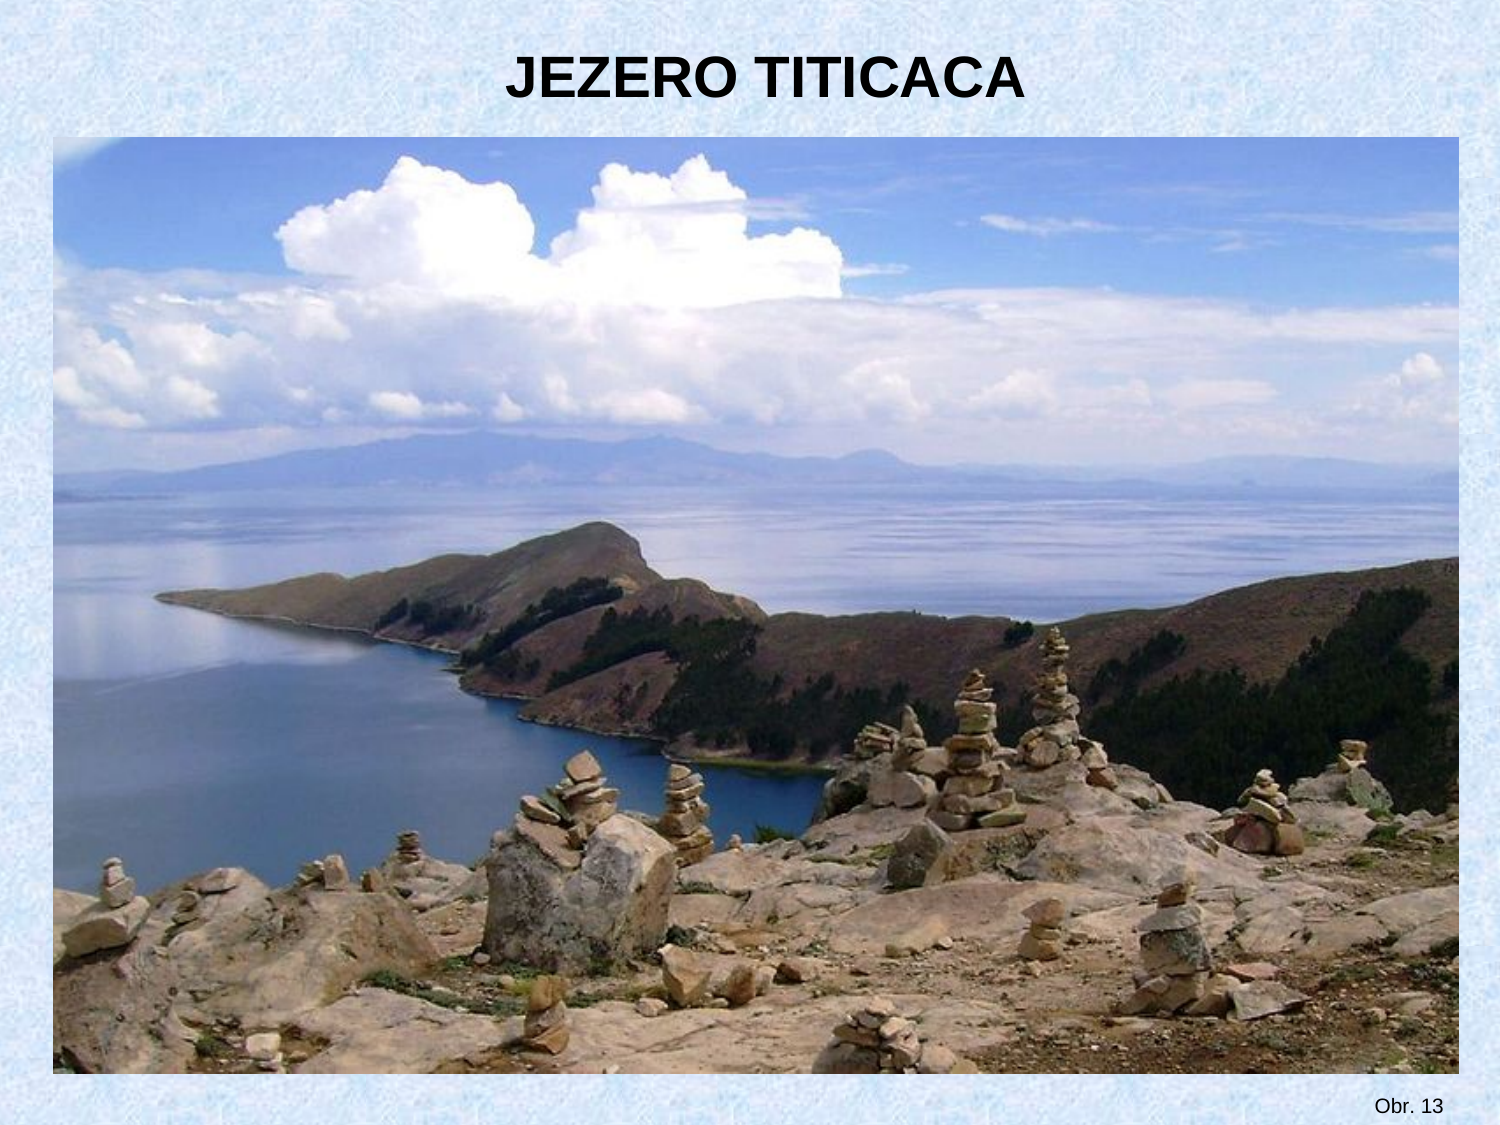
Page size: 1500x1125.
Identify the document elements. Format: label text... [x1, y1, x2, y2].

text_box JEZERO TITICACA [491, 31, 1042, 117]
text_box Obr. 13 [1359, 1084, 1459, 1125]
picture [0, 0, 1500, 1125]
